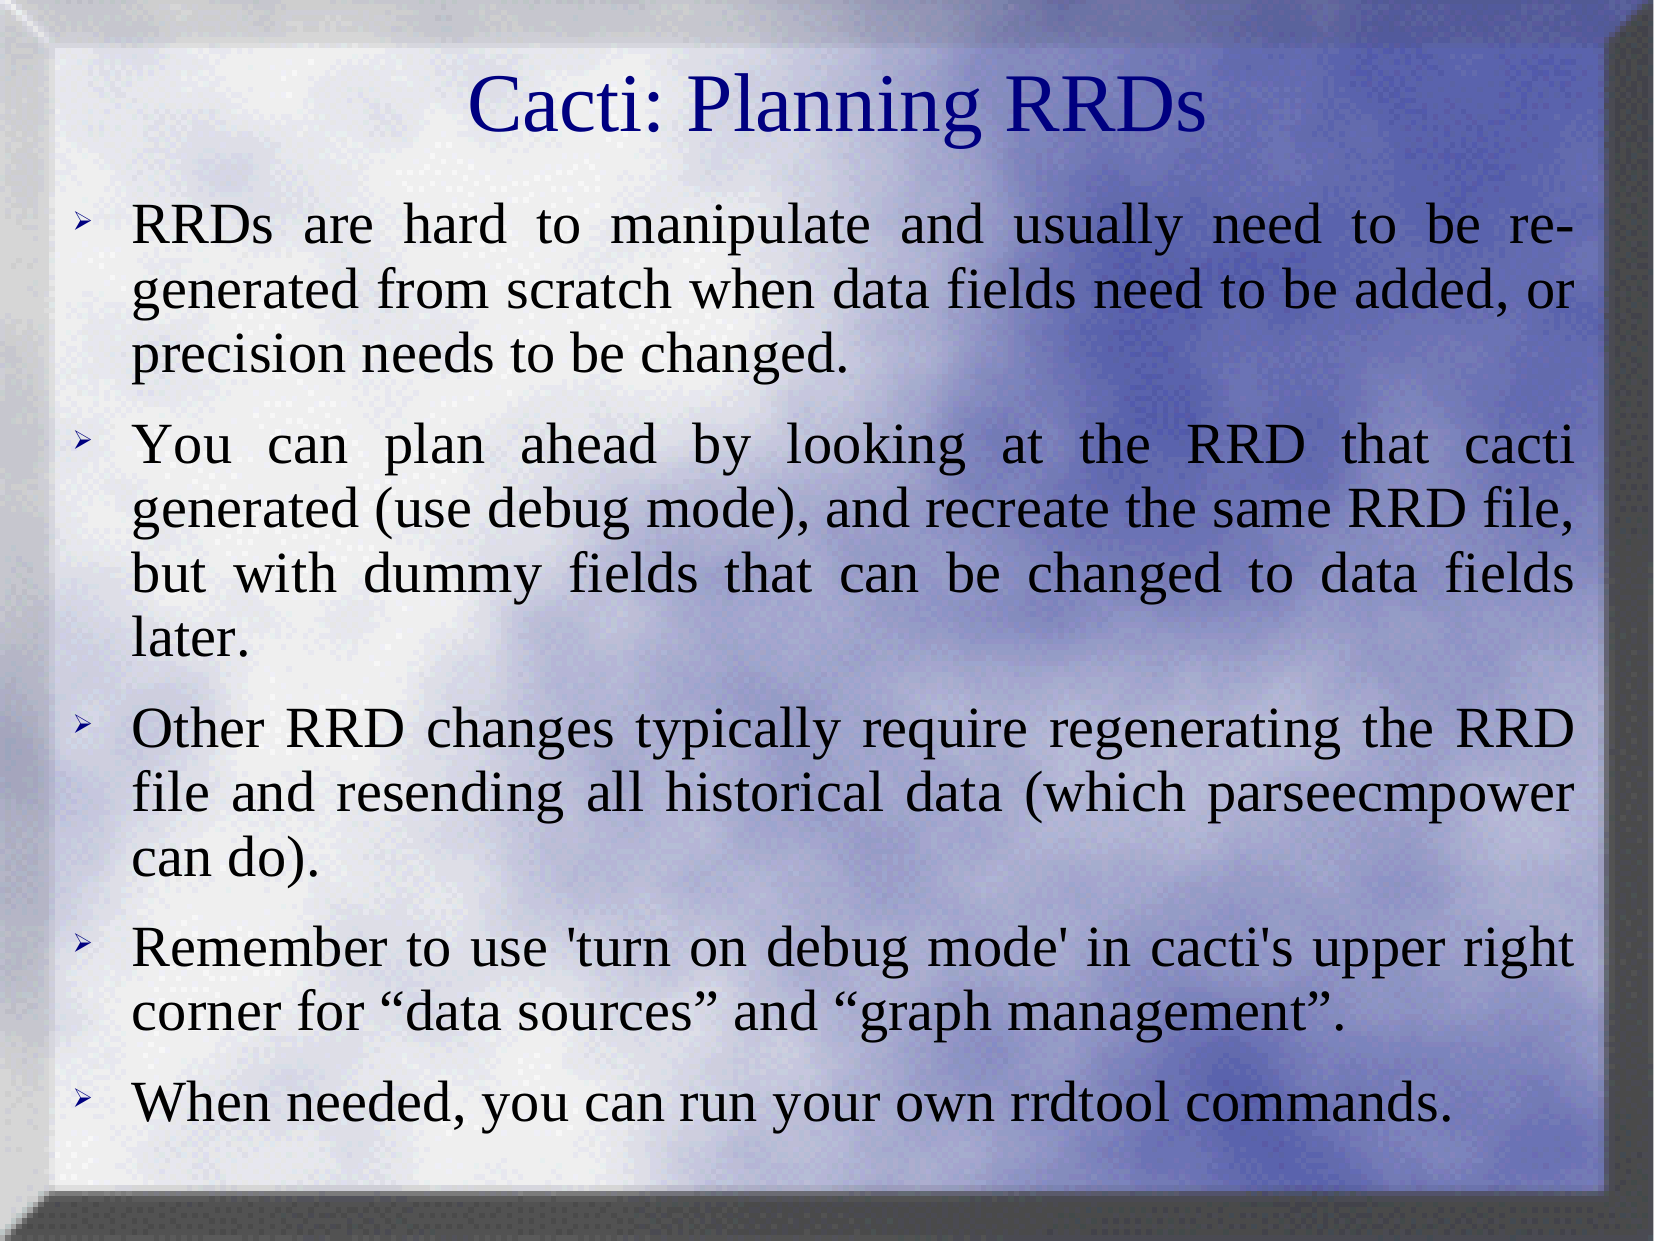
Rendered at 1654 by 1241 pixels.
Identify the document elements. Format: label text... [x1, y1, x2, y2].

title Cacti: Planning RRDs [122, 54, 1554, 153]
picture [0, 0, 1654, 1241]
list RRDs are hard to manipulate and usually need to be re-generated from scratch when data fields need to be added, or precision needs to be changed. You can plan ahead by looking at the RRD that cacti generated (use debug mode), and recreate the same RRD file, but with dummy fields that can be changed to data fields later. Other RRD changes typically require regenerating the RRD file and resending all historical data (which parseecmpower can do). Remember to use 'turn on debug mode' in cacti's upper right corner for “data sources” and “graph management”. When needed, you can run your own rrdtool commands. [72, 191, 1578, 1134]
